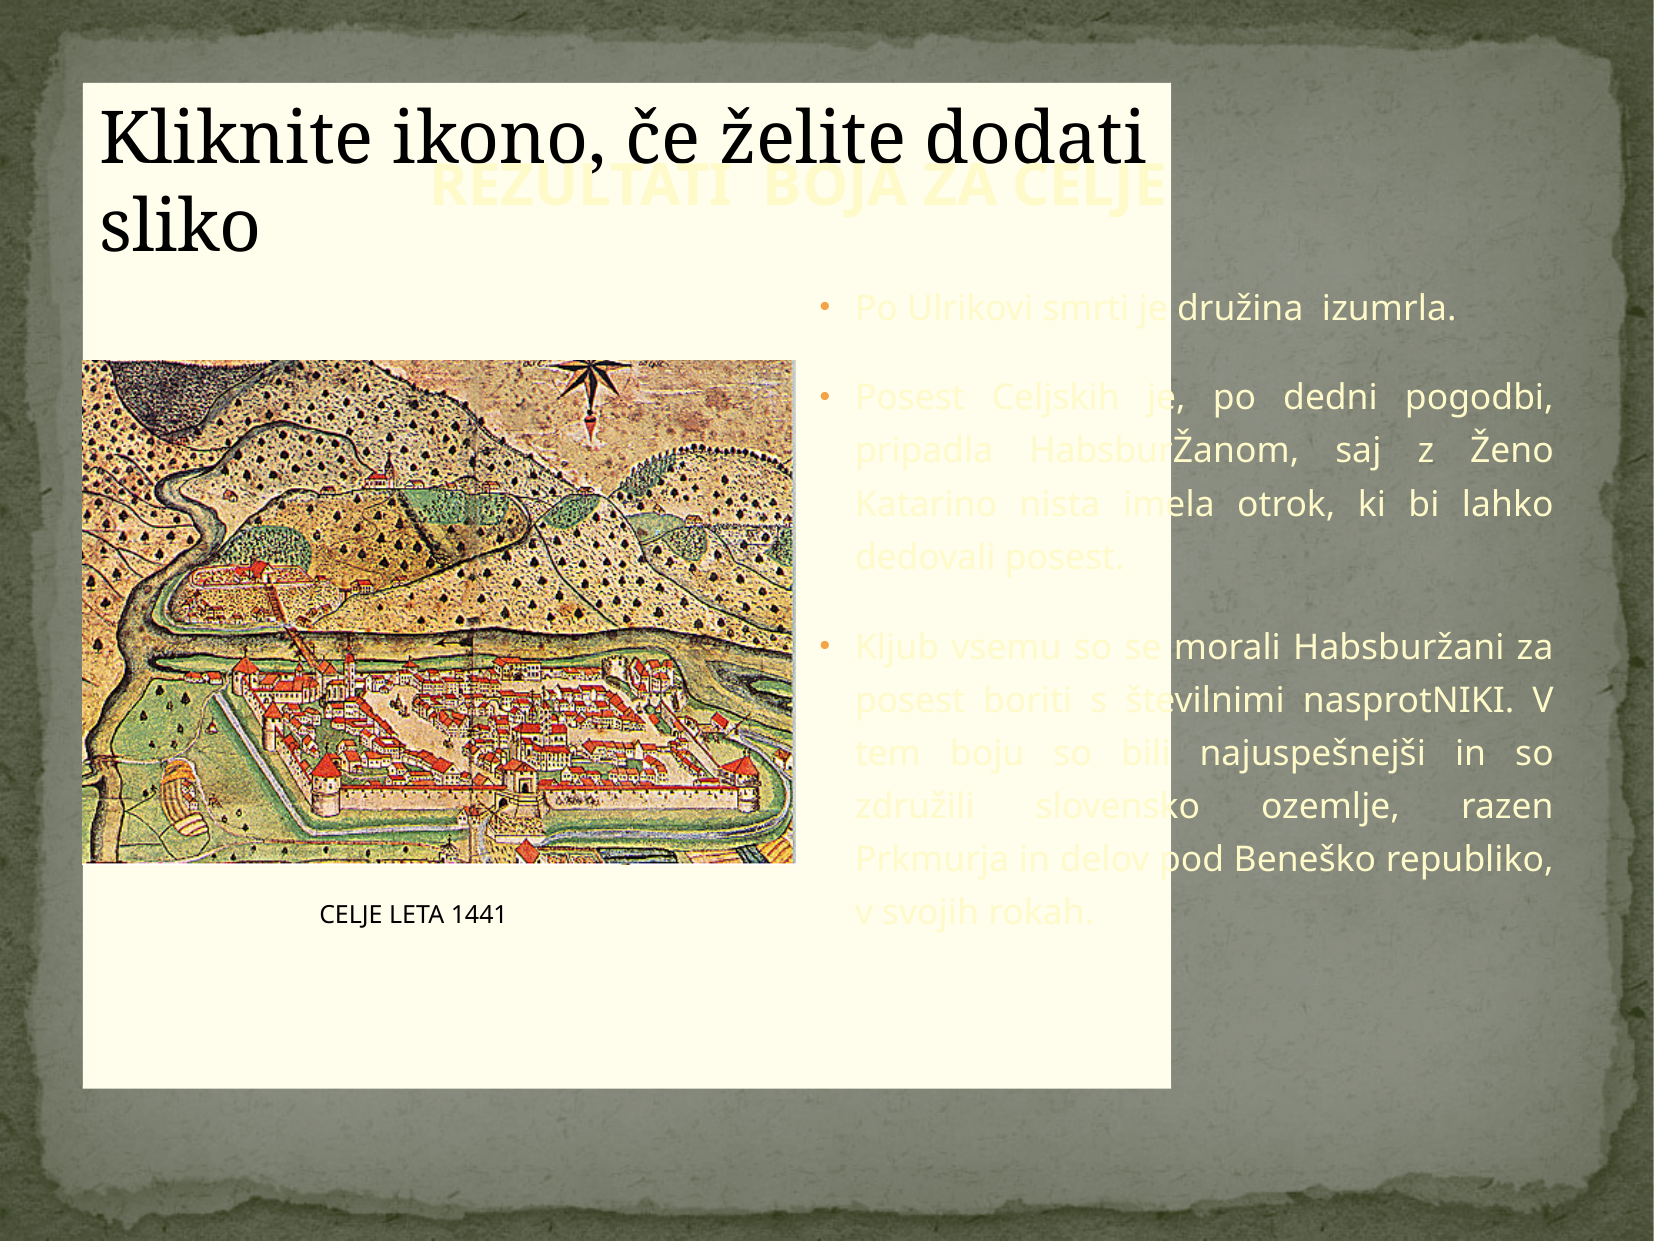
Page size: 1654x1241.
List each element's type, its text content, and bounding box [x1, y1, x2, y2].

text_box CELJE LETA 1441 [305, 892, 523, 936]
picture [0, 0, 1654, 1241]
text_box Po Ulrikovi smrti je družina izumrla. Posest Celjskih je, po dedni pogodbi, pripadla HabsburŽanom, saj z Ženo Katarino nista imela otrok, ki bi lahko dedovali posest. Kljub vsemu so se morali Habsburžani za posest boriti s številnimi nasprotNIKI. V tem boju so bili najuspešnejši in so združili slovensko ozemlje, razen Prkmurja in delov pod Beneško republiko, v svojih rokah. [803, 265, 1571, 1140]
text_box REZULTATI BOJA ZA CELJE [413, 112, 1193, 296]
